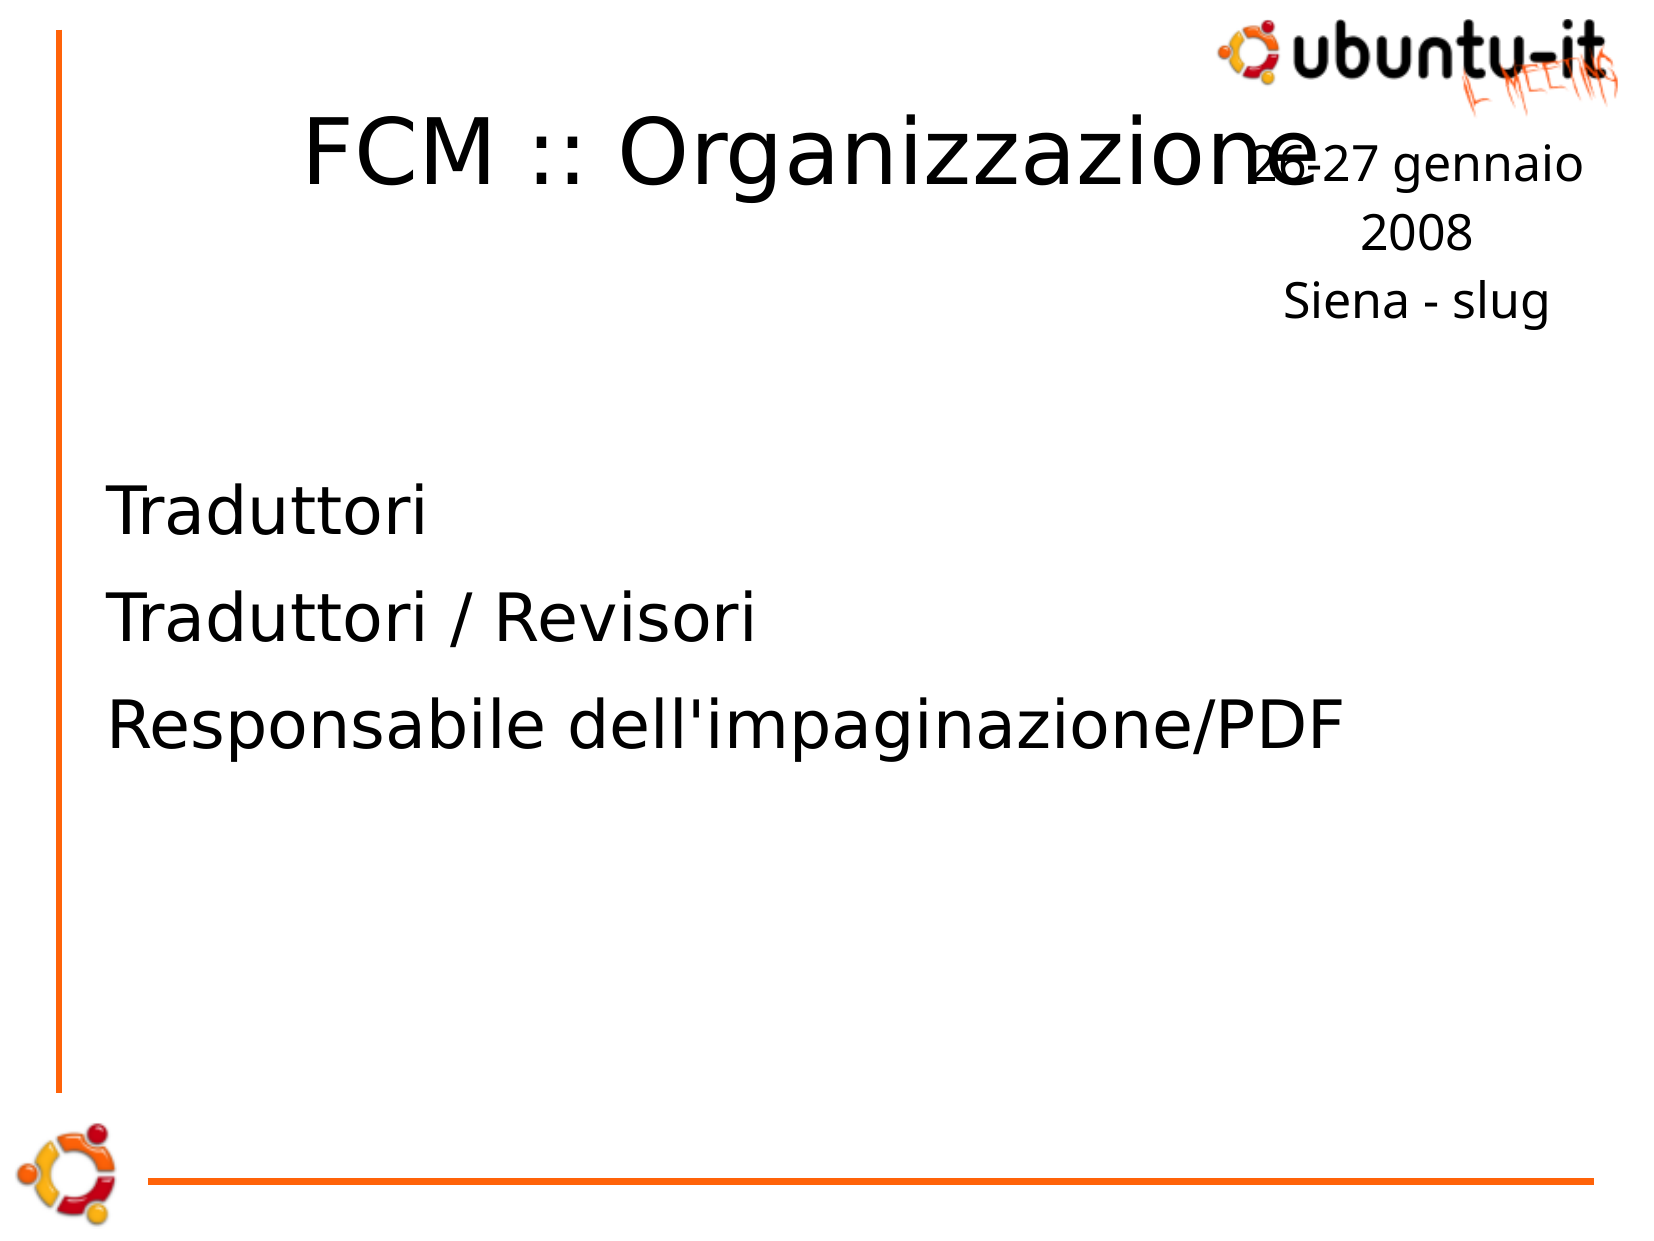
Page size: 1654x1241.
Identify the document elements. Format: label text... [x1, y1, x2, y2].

picture [1210, 19, 1628, 119]
title FCM :: Organizzazione [82, 56, 1571, 250]
picture [14, 1122, 119, 1229]
list Traduttori Traduttori / Revisori Responsabile dell'impaginazione/PDF [88, 472, 1577, 975]
